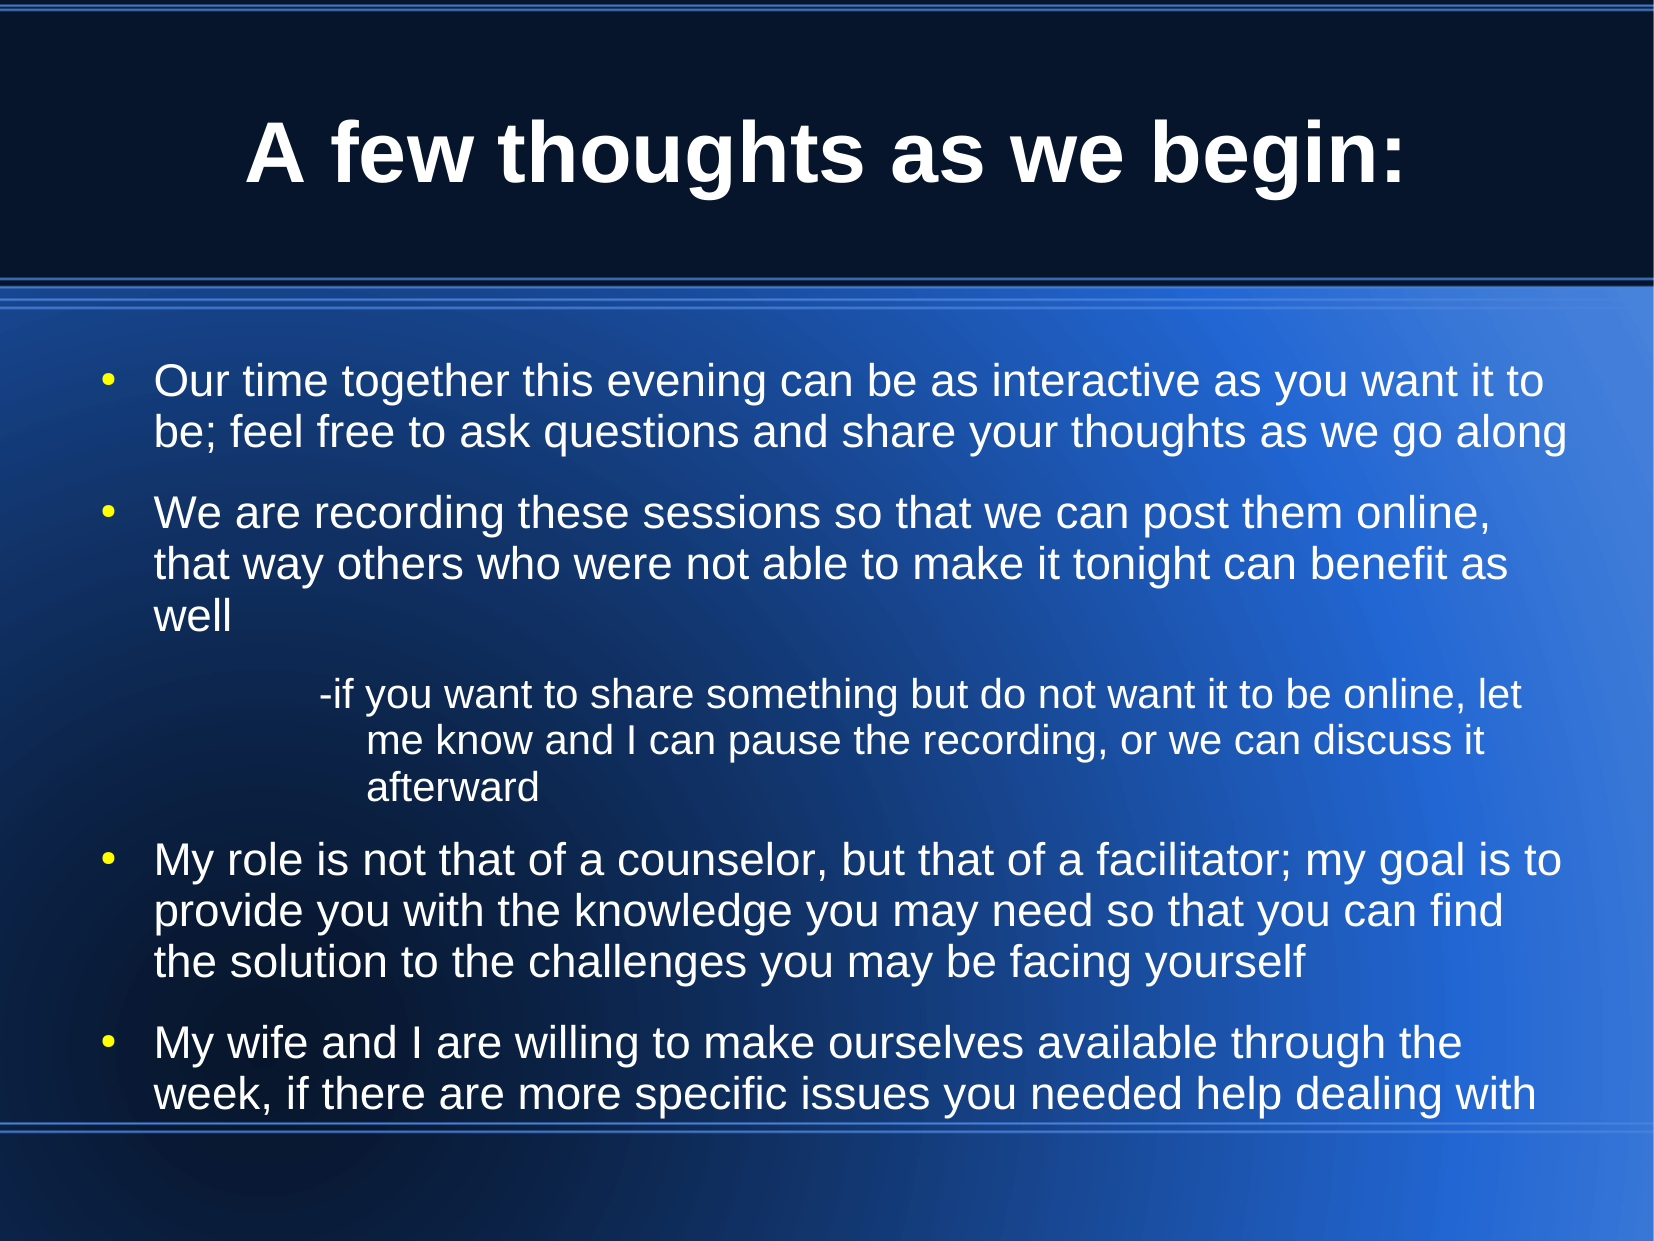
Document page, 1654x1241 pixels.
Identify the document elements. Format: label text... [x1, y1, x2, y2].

title A few thoughts as we begin: [82, 49, 1571, 257]
picture [0, 0, 1654, 1241]
list Our time together this evening can be as interactive as you want it to be; feel free to ask questions and share your thoughts as we go along We are recording these sessions so that we can post them online, that way others who were not able to make it tonight can benefit as well -if you want to share something but do not want it to be online, let me know and I can pause the recording, or we can discuss it afterward My role is not that of a counselor, but that of a facilitator; my goal is to provide you with the knowledge you may need so that you can find the solution to the challenges you may be facing yourself My wife and I are willing to make ourselves available through the week, if there are more specific issues you needed help dealing with [82, 355, 1571, 1118]
